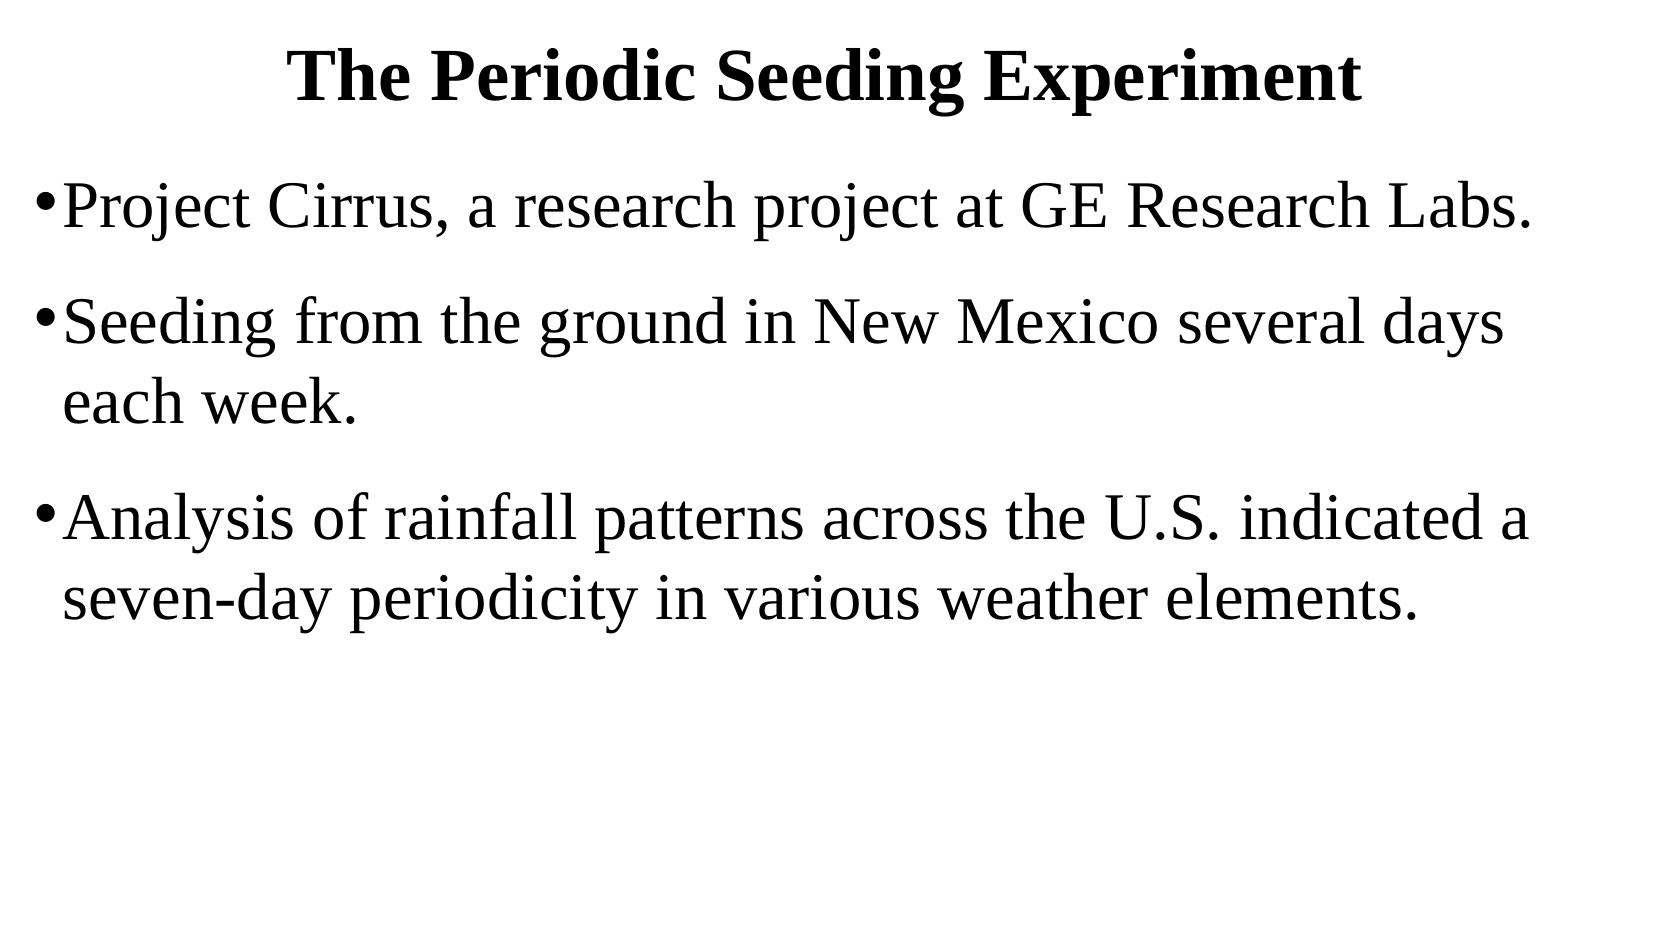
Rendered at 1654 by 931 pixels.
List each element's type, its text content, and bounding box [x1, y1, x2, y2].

list Project Cirrus, a research project at GE Research Labs. Seeding from the ground in New Mexico several days each week. Analysis of rainfall patterns across the U.S. indicated a seven-day periodicity in various weather elements. [19, 153, 1613, 744]
title The Periodic Seeding Experiment [0, 2, 1651, 151]
